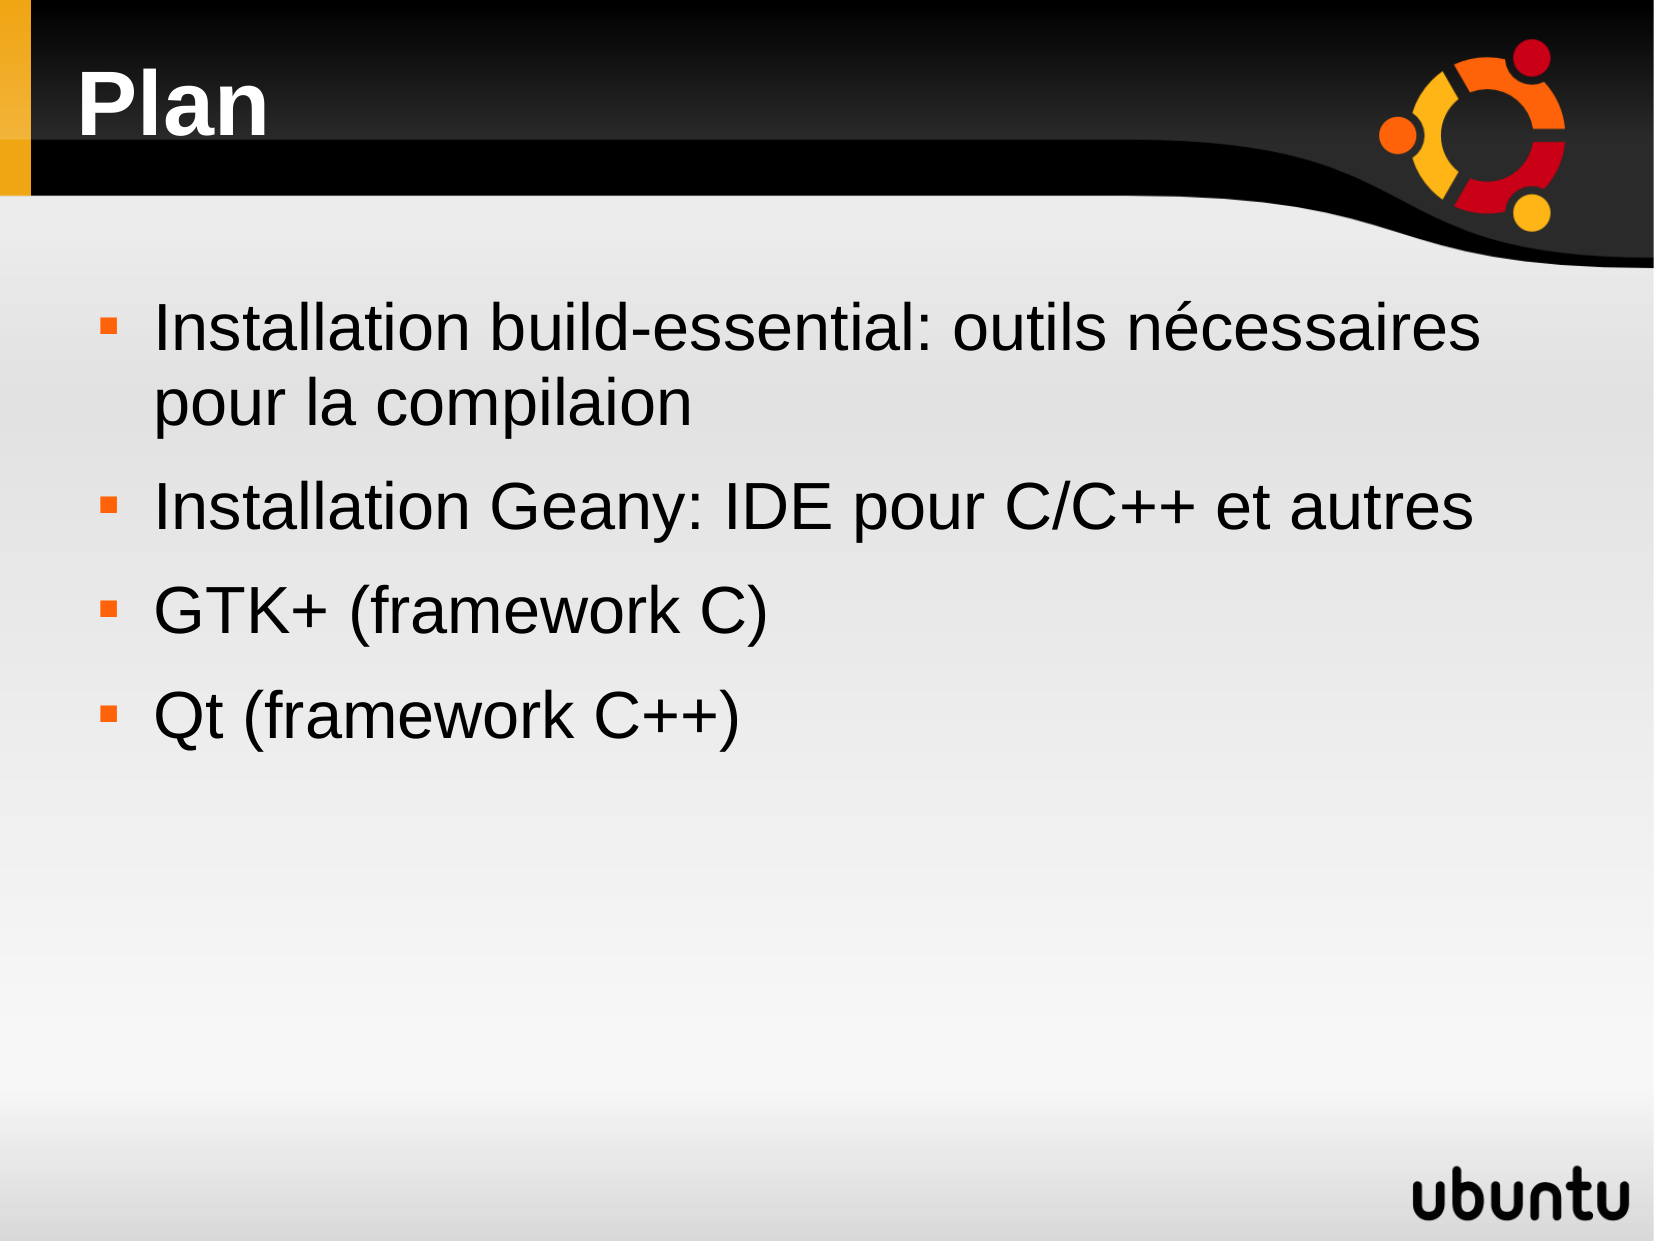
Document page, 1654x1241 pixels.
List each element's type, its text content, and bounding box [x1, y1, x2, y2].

title Plan [76, 0, 1565, 208]
picture [0, 0, 1654, 1241]
list Installation build-essential: outils nécessaires pour la compilaion Installation Geany: IDE pour C/C++ et autres GTK+ (framework C) Qt (framework C++) [82, 290, 1571, 1094]
